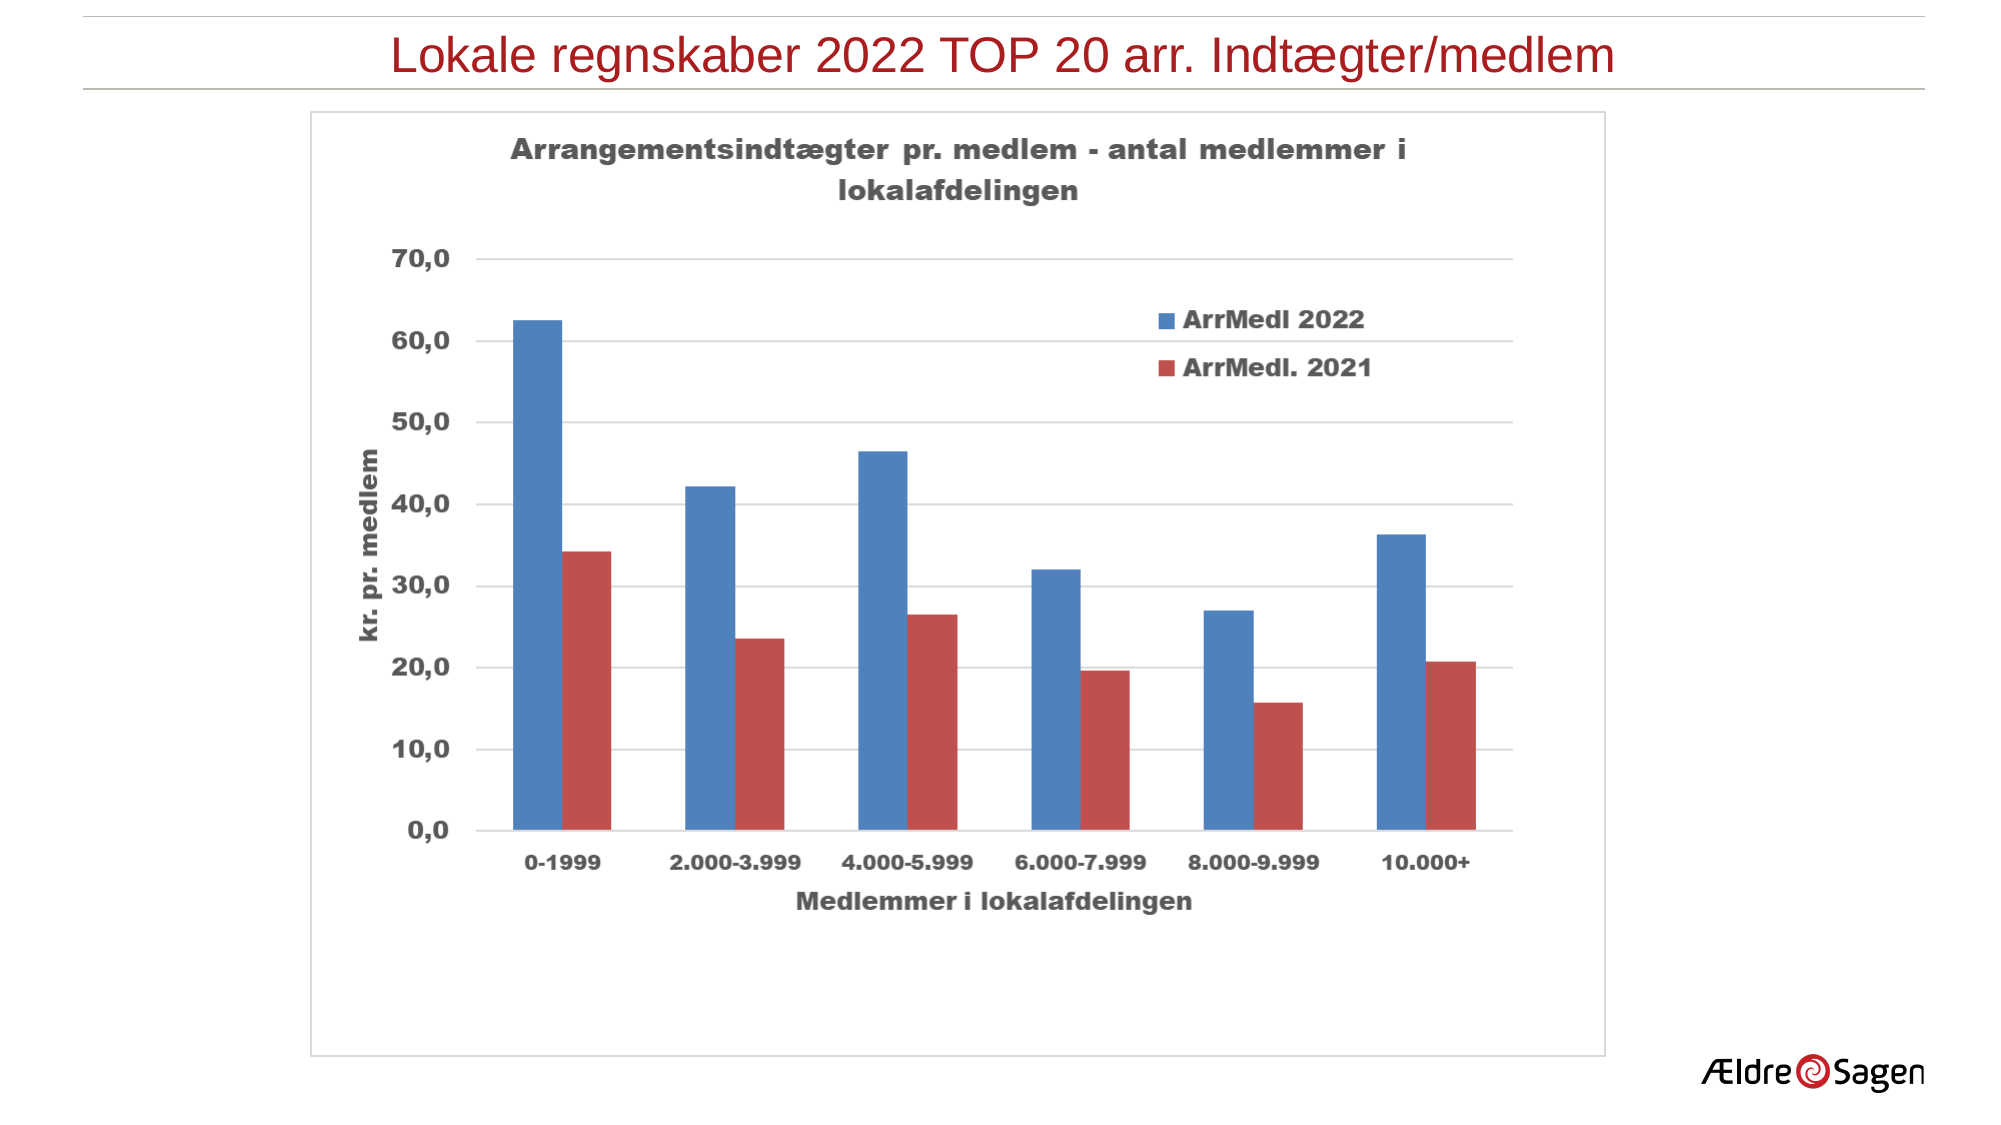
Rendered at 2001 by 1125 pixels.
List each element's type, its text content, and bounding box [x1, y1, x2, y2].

picture [310, 111, 1606, 1057]
text_box Lokale regnskaber 2022 TOP 20 arr. Indtægter/medlem [82, 14, 1925, 92]
